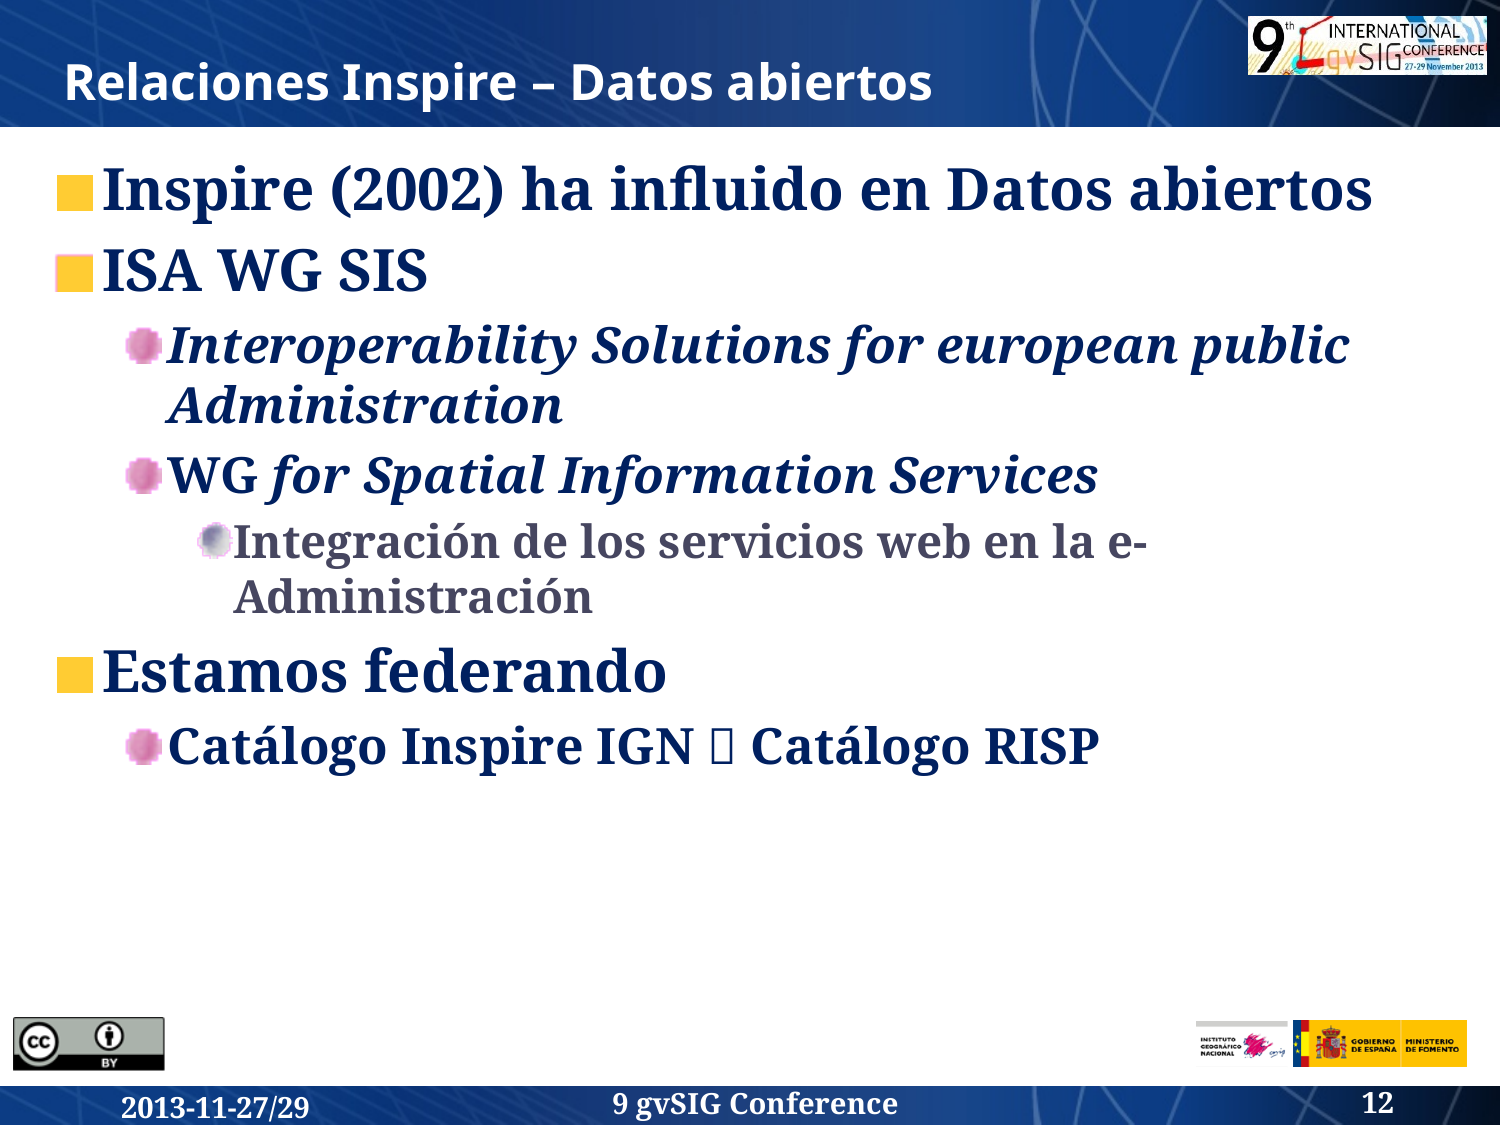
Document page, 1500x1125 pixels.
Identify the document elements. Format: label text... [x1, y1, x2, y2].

list Inspire (2002) ha influido en Datos abiertos ISA WG SIS Interoperability Solutions for european public Administration WG for Spatial Information Services Integración de los servicios web en la e-Administración Estamos federando Catálogo Inspire IGN  Catálogo RISP [31, 144, 1500, 1004]
picture [13, 1017, 166, 1072]
title Relaciones Inspire – Datos abiertos [0, 43, 1275, 107]
picture [0, 1086, 1500, 1125]
picture [1195, 1019, 1467, 1068]
picture [0, 0, 1500, 127]
